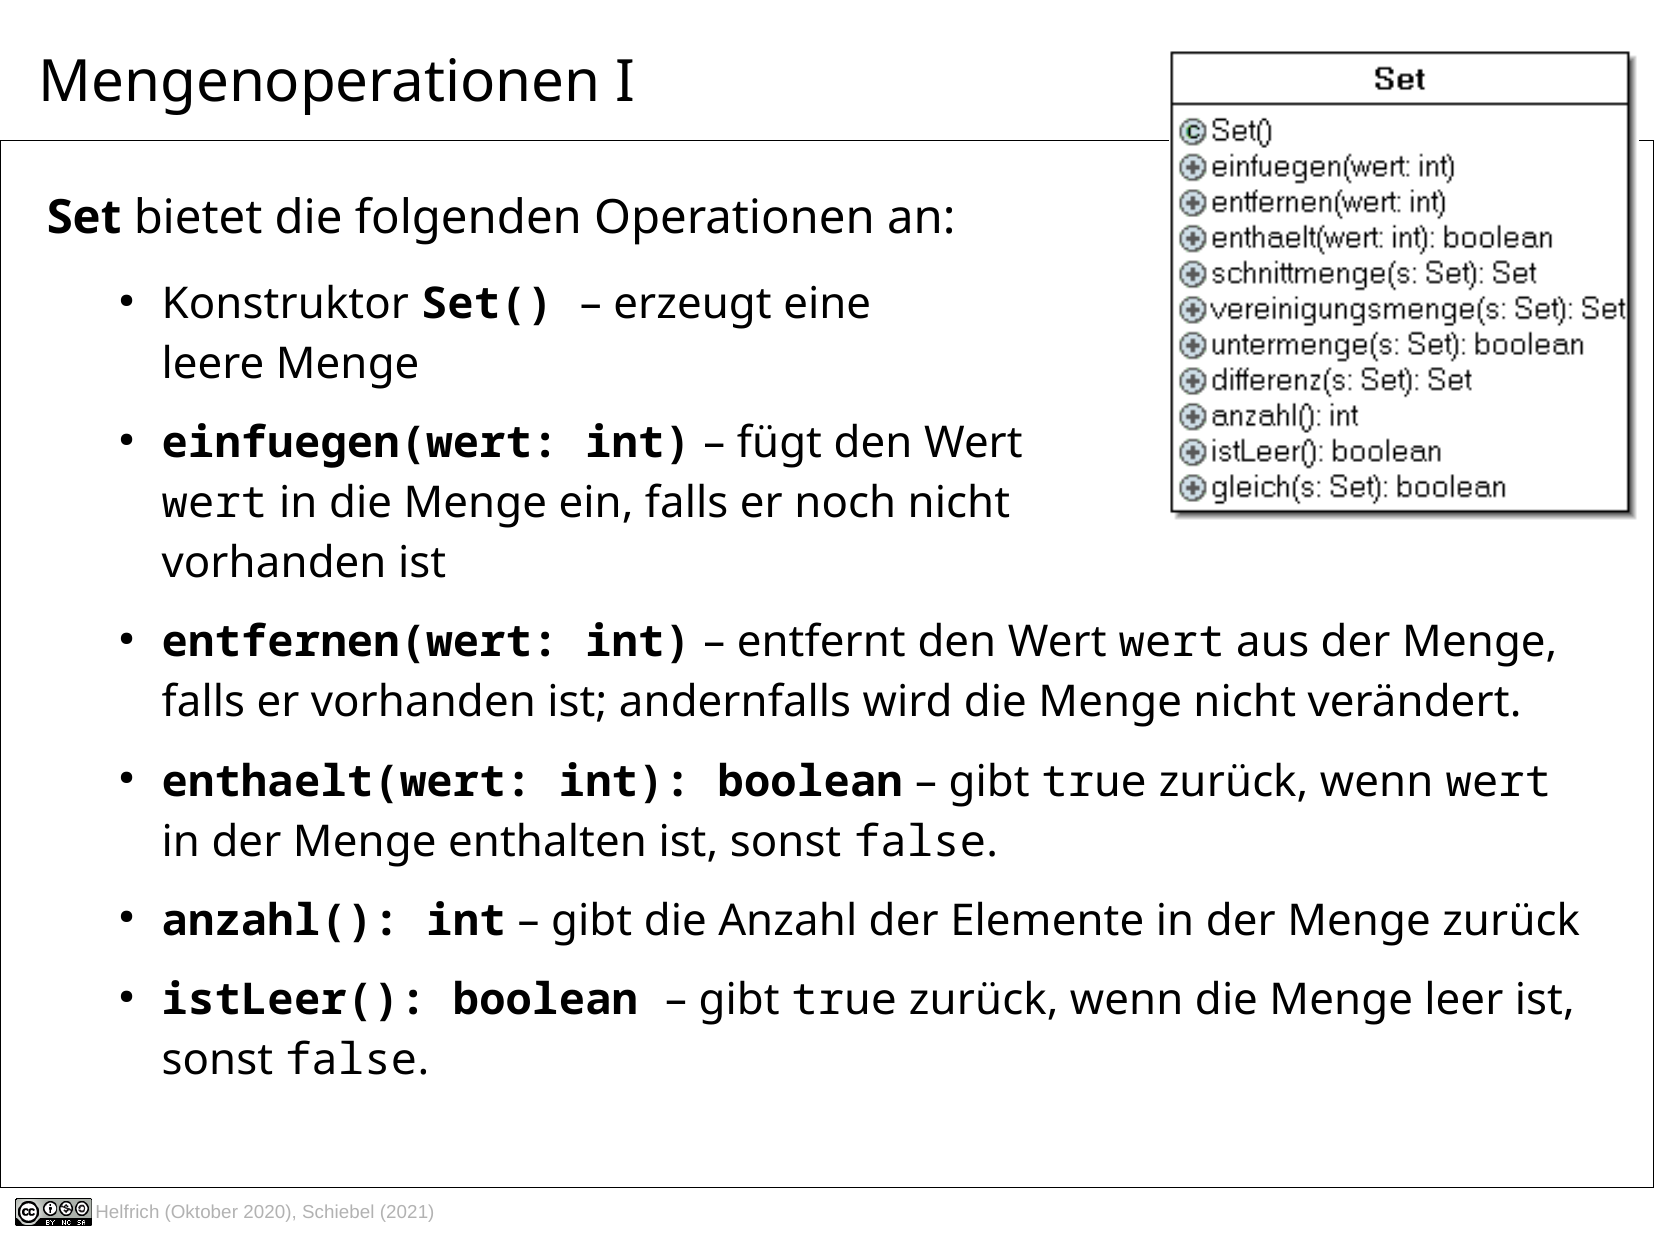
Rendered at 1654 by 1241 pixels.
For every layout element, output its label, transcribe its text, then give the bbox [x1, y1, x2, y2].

title Mengenoperationen I [39, 40, 1616, 118]
list Set bietet die folgenden Operationen an: Konstruktor Set() – erzeugt eine leere Menge einfuegen(wert: int) – fügt den Wert wert in die Menge ein, falls er noch nicht vorhanden ist entfernen(wert: int) – entfernt den Wert wert aus der Menge, falls er vorhanden ist; andernfalls wird die Menge nicht verändert. enthaelt(wert: int): boolean – gibt true zurück, wenn wert in der Menge enthalten ist, sonst false. anzahl(): int – gibt die Anzahl der Elemente in der Menge zurück istLeer(): boolean – gibt true zurück, wenn die Menge leer ist, sonst false. [46, 183, 1595, 1149]
picture [15, 1198, 92, 1226]
picture [1169, 50, 1639, 522]
